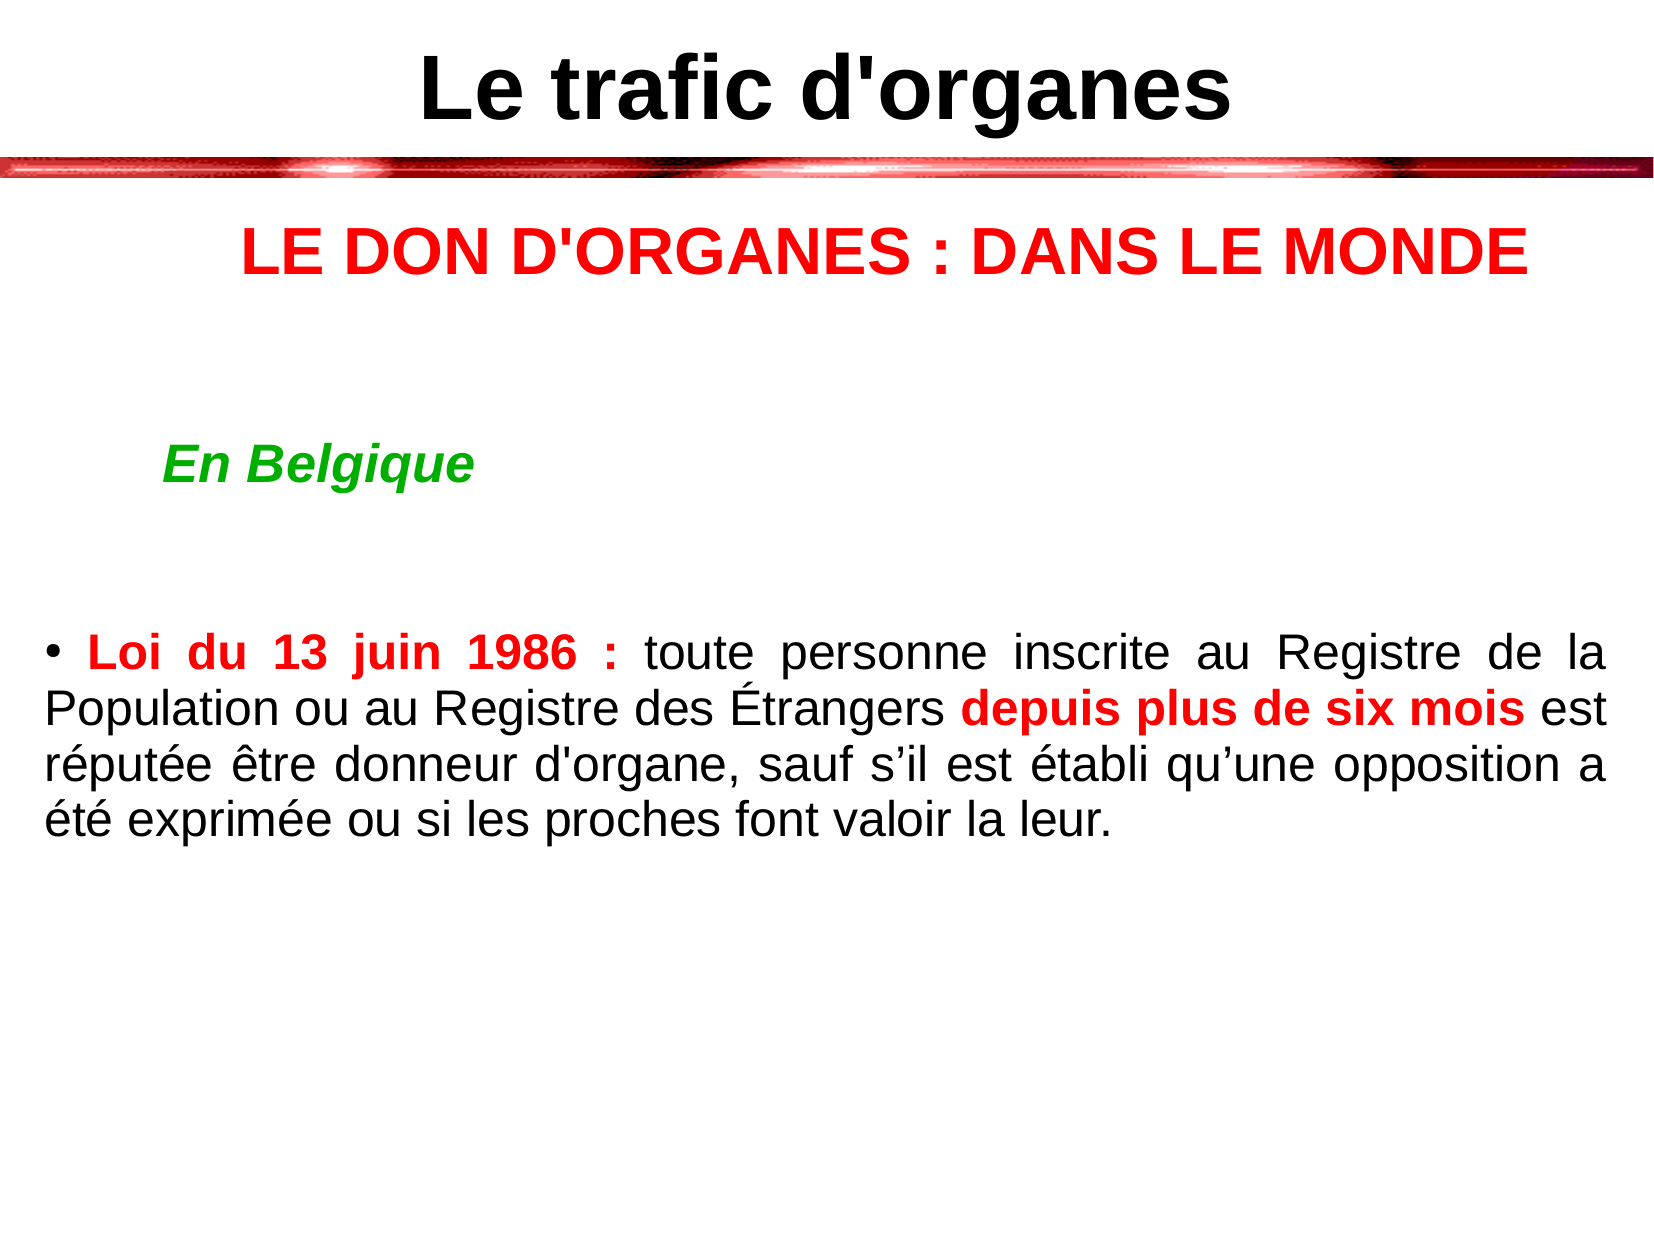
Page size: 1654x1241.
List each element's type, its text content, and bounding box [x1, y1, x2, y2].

text_box En Belgique [147, 425, 975, 502]
text_box LE DON D'ORGANES : DANS LE MONDE [206, 206, 1565, 297]
picture [0, 157, 1654, 178]
text_box Le trafic d'organes [0, 29, 1654, 148]
text_box Loi du 13 juin 1986 : toute personne inscrite au Registre de la Population ou au Registre des Étrangers depuis plus de six mois est réputée être donneur d'organe, sauf s’il est établi qu’une opposition a été exprimée ou si les proches font valoir la leur. [29, 617, 1622, 858]
